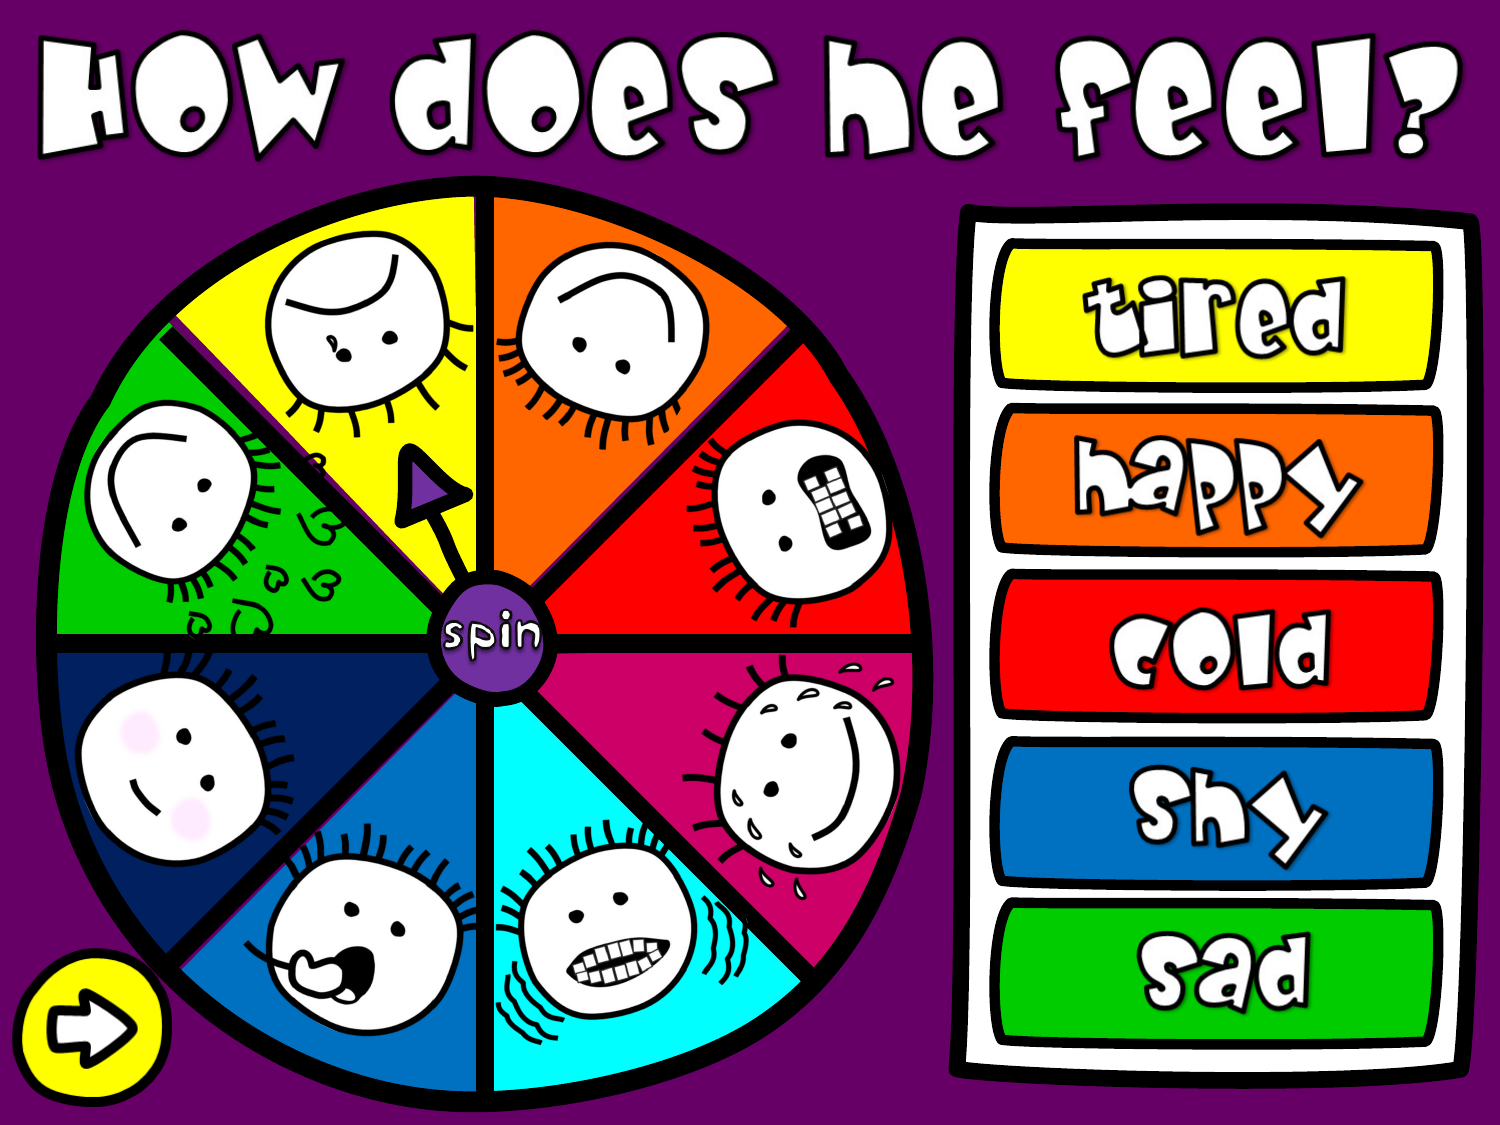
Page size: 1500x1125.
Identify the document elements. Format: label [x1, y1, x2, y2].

text_box [493, 933, 800, 1090]
text_box [787, 593, 915, 684]
picture [1106, 745, 1339, 882]
text_box [536, 464, 727, 640]
text_box [492, 198, 567, 345]
text_box [71, 774, 294, 963]
picture [10, 20, 1476, 1069]
text_box [304, 539, 430, 641]
text_box [46, 550, 187, 695]
text_box [178, 271, 290, 431]
text_box [183, 887, 489, 1101]
text_box [730, 873, 847, 978]
picture [12, 948, 172, 1108]
text_box [77, 324, 234, 477]
text_box [690, 332, 838, 443]
picture [1073, 257, 1359, 375]
picture [1064, 409, 1368, 552]
picture [1099, 590, 1346, 703]
text_box [654, 293, 786, 458]
text_box [956, 211, 1476, 1081]
text_box [241, 197, 474, 324]
text_box [321, 392, 640, 597]
picture [429, 597, 557, 669]
picture [1117, 911, 1329, 1030]
text_box [262, 647, 730, 869]
text_box [848, 799, 898, 918]
